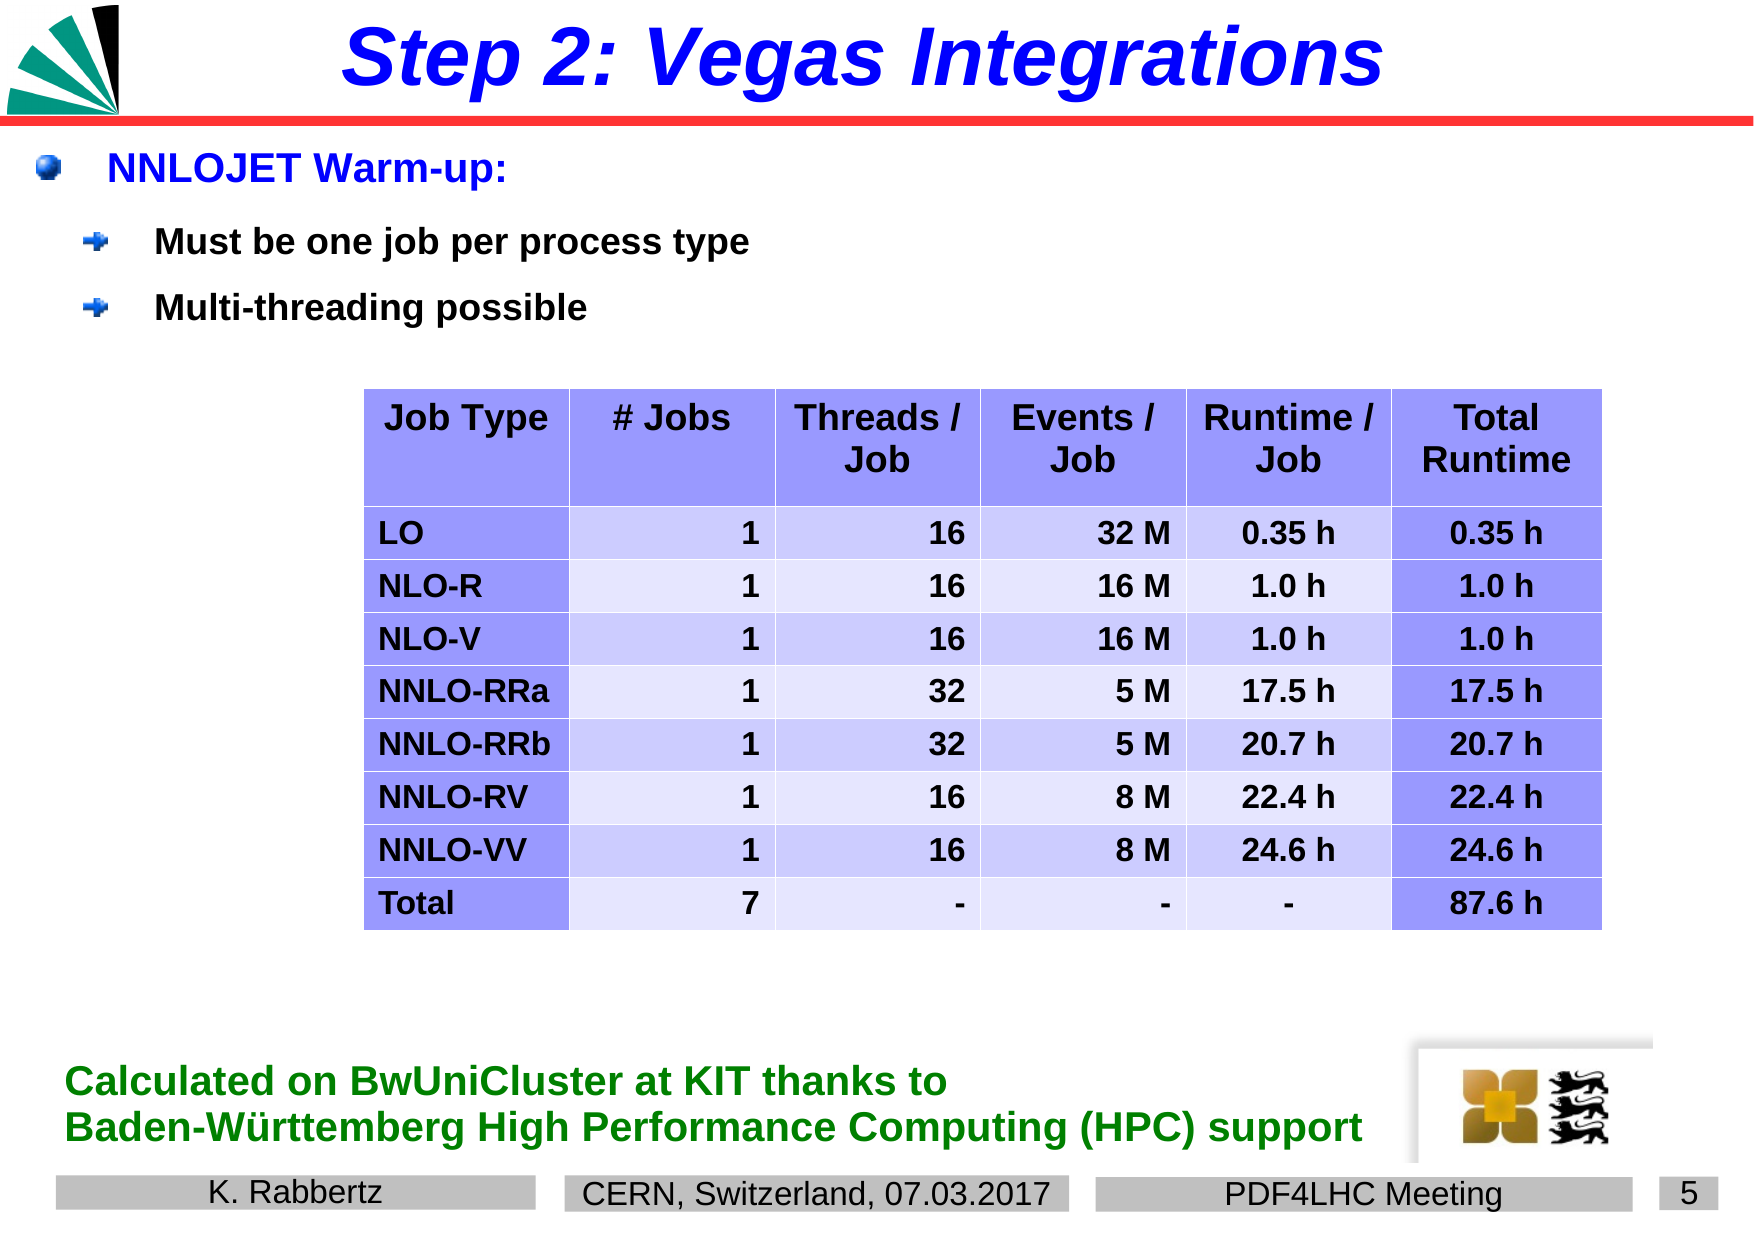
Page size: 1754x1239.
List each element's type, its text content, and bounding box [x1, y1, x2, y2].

table_cell 17.5 h [1187, 666, 1391, 718]
table_header Job Type [364, 389, 569, 506]
table_cell 32 [776, 666, 980, 718]
table_cell 5 M [981, 719, 1186, 771]
table_cell 1 [570, 560, 775, 612]
table_cell 1.0 h [1187, 613, 1391, 665]
table_cell 16 [776, 613, 980, 665]
table_cell NNLO-RRa [364, 666, 569, 718]
list NNLOJET Warm-up: Must be one job per process type Multi-threading possible [24, 144, 824, 345]
table_cell Total [364, 878, 569, 930]
table_cell NNLO-RRb [364, 719, 569, 771]
table_cell 1 [570, 825, 775, 877]
table_cell 20.7 h [1392, 719, 1602, 771]
table_cell NNLO-RV [364, 772, 569, 824]
table_cell 1.0 h [1187, 560, 1391, 612]
table_cell 1 [570, 719, 775, 771]
table_cell 17.5 h [1392, 666, 1602, 718]
title Step 2: Vegas Integrations [123, 0, 1606, 114]
table_cell 1 [570, 507, 775, 559]
table_cell - [1187, 878, 1391, 930]
table_header # Jobs [570, 389, 775, 506]
table_cell 1 [570, 666, 775, 718]
table_cell NLO-R [364, 560, 569, 612]
table_cell 0.35 h [1392, 507, 1602, 559]
table_cell 16 [776, 825, 980, 877]
picture [1400, 1029, 1653, 1163]
table_cell 16 M [981, 560, 1186, 612]
table_cell 1.0 h [1392, 613, 1602, 665]
table_cell 22.4 h [1392, 772, 1602, 824]
table_cell 1 [570, 613, 775, 665]
table_cell 32 M [981, 507, 1186, 559]
table_header Events / Job [981, 389, 1186, 506]
picture [7, 5, 119, 116]
table_cell 22.4 h [1187, 772, 1391, 824]
table_cell 16 [776, 560, 980, 612]
table_cell - [776, 878, 980, 930]
table_cell 32 [776, 719, 980, 771]
table_cell 87.6 h [1392, 878, 1602, 930]
table_header Threads / Job [776, 389, 980, 506]
table_cell NLO-V [364, 613, 569, 665]
table_header Runtime / Job [1187, 389, 1391, 506]
table_cell 7 [570, 878, 775, 930]
table_cell 0.35 h [1187, 507, 1391, 559]
table_cell 8 M [981, 772, 1186, 824]
table_cell 16 M [981, 613, 1186, 665]
table_cell 1.0 h [1392, 560, 1602, 612]
table_cell 20.7 h [1187, 719, 1391, 771]
table_cell 5 M [981, 666, 1186, 718]
table_cell NNLO-VV [364, 825, 569, 877]
table_header Total Runtime [1392, 389, 1602, 506]
text_box Calculated on BwUniCluster at KIT thanks to Baden-Württemberg High Performance Computing (HPC) support [52, 1051, 1376, 1158]
table_cell - [981, 878, 1186, 930]
table_cell 16 [776, 507, 980, 559]
table_cell 8 M [981, 825, 1186, 877]
table_cell 16 [776, 772, 980, 824]
table_cell 24.6 h [1392, 825, 1602, 877]
table_cell 24.6 h [1187, 825, 1391, 877]
table_cell LO [364, 507, 569, 559]
table_cell 1 [570, 772, 775, 824]
